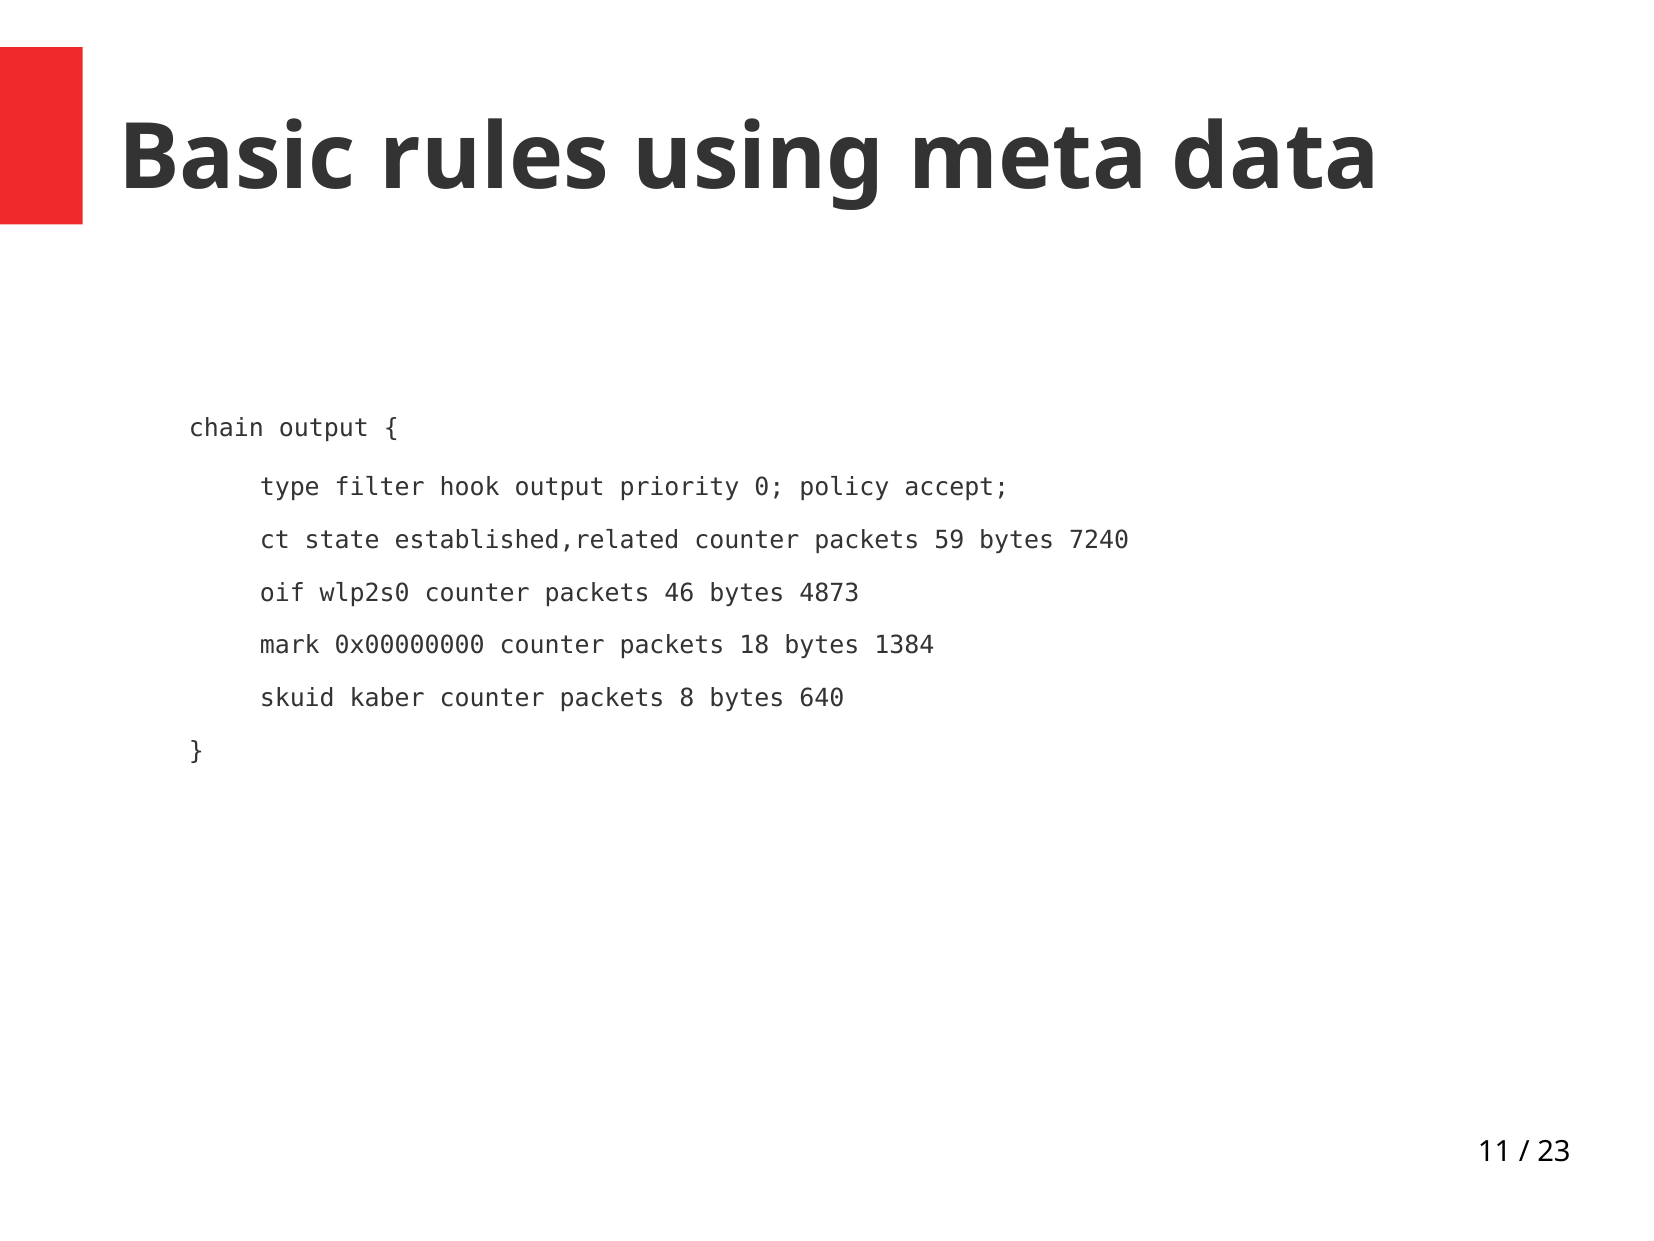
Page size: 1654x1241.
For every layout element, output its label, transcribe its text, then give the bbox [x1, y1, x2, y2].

title Basic rules using meta data [118, 49, 1571, 257]
list chain output { type filter hook output priority 0; policy accept; ct state established,related counter packets 59 bytes 7240 oif wlp2s0 counter packets 46 bytes 4873 mark 0x00000000 counter packets 18 bytes 1384 skuid kaber counter packets 8 bytes 640 } [118, 354, 1536, 1074]
